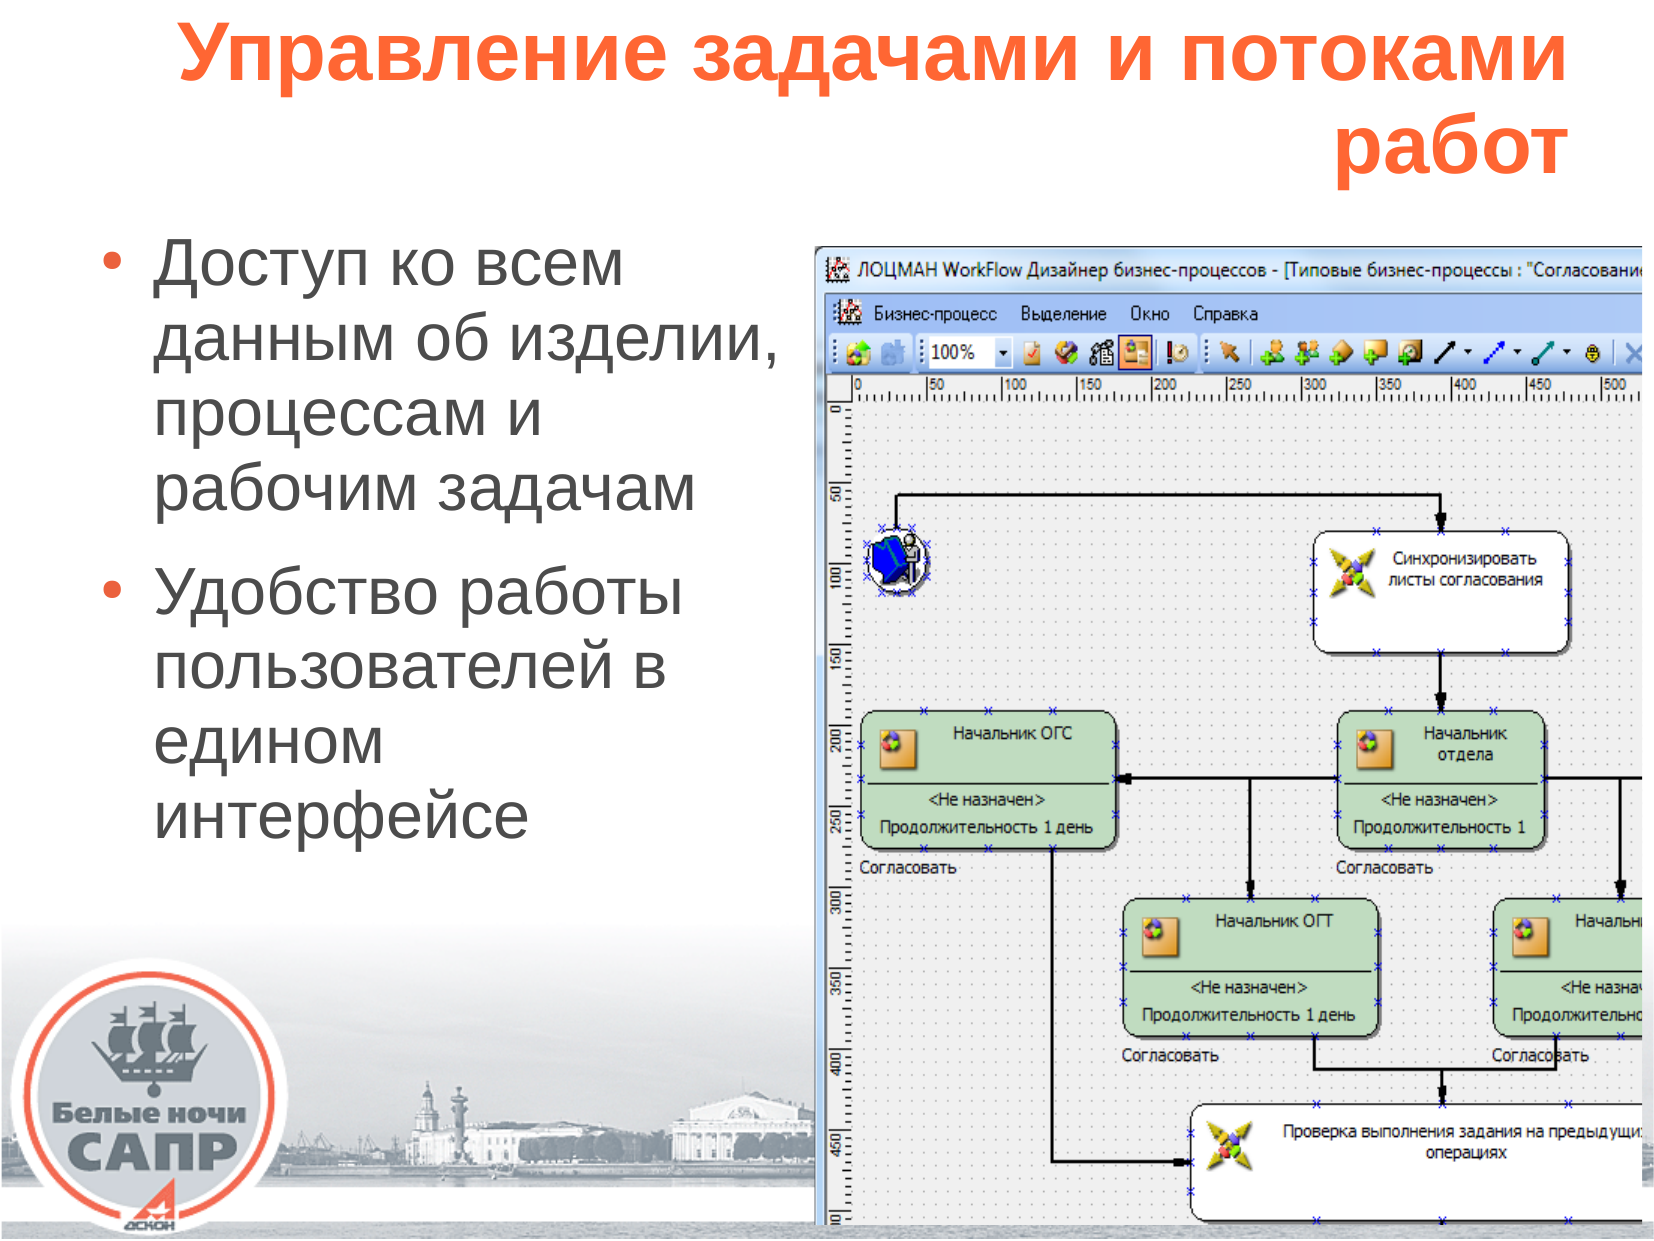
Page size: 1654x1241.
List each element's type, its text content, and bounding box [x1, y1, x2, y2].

list Доступ ко всем данным об изделии, процессам и рабочим задачам Удобство работы пользователей в едином интерфейсе [82, 225, 886, 1044]
title Управление задачами и потоками работ [82, 5, 1571, 192]
picture [1, 0, 1654, 1239]
